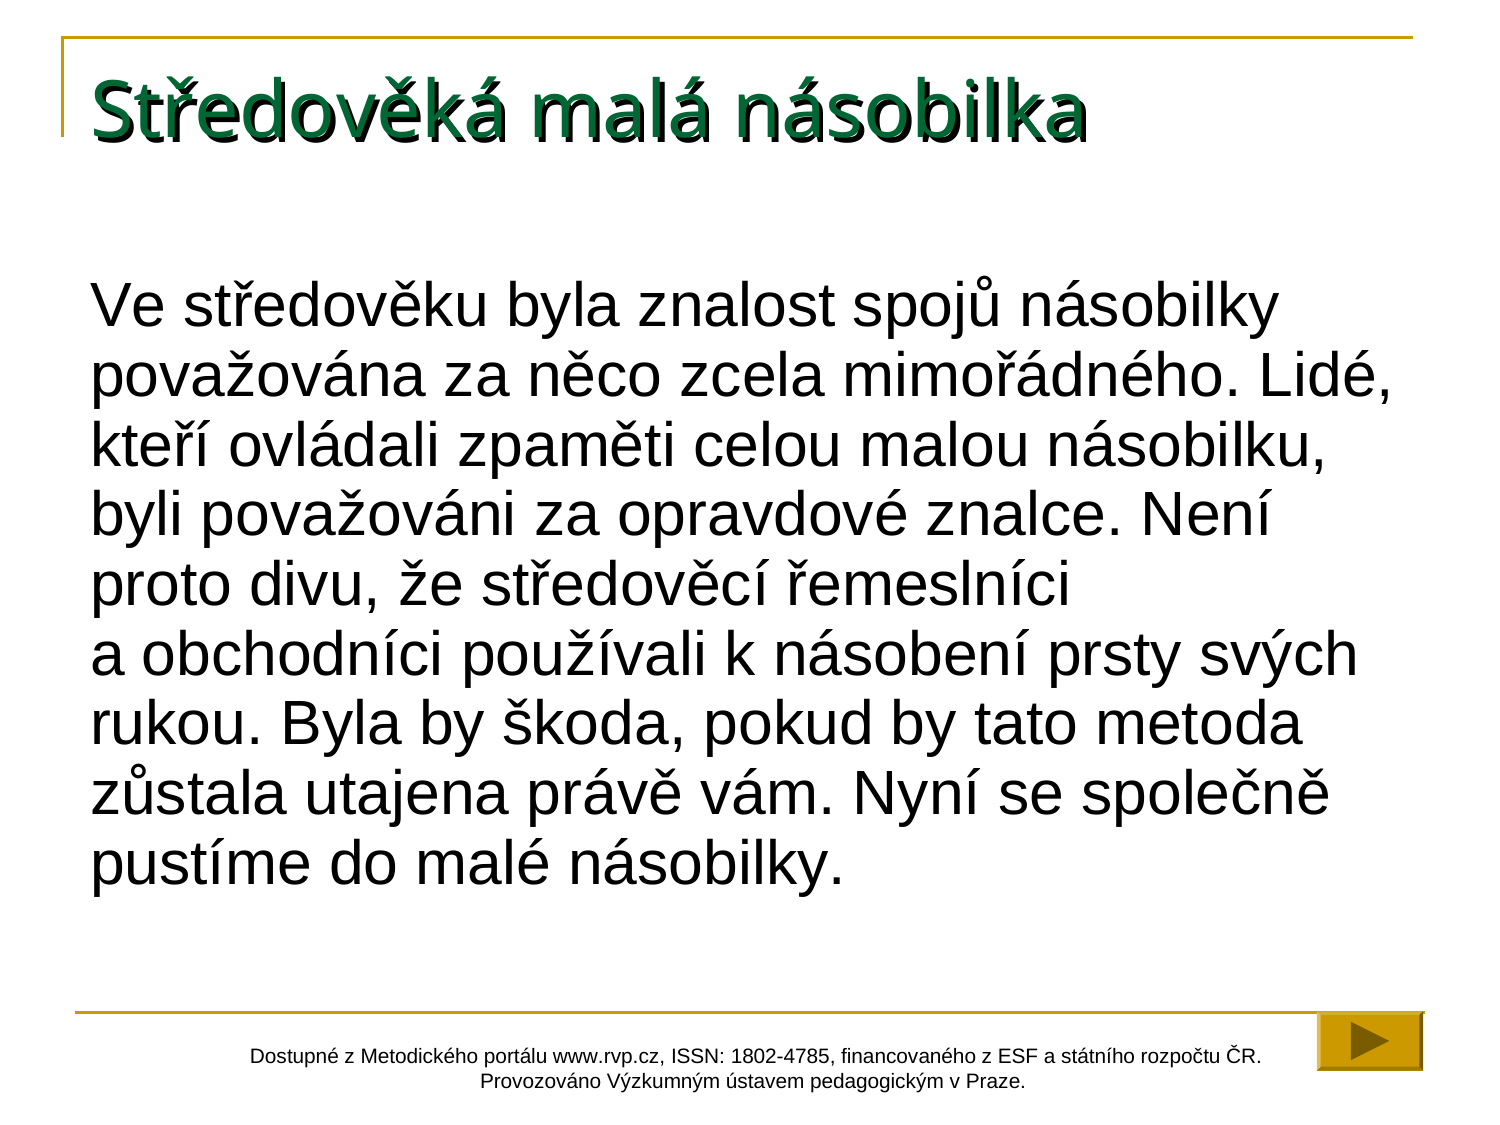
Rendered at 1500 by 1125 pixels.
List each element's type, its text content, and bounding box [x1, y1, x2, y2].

list Ve středověku byla znalost spojů násobilky považována za něco zcela mimořádného. Lidé, kteří ovládali zpaměti celou malou násobilku, byli považováni za opravdové znalce. Není proto divu, že středověcí řemeslníci a obchodníci používali k násobení prsty svých rukou. Byla by škoda, pokud by tato metoda zůstala utajena právě vám. Nyní se společně pustíme do malé násobilky. [75, 262, 1426, 1006]
title Středověká malá násobilka [75, 45, 1426, 233]
text_box [1318, 1011, 1424, 1071]
